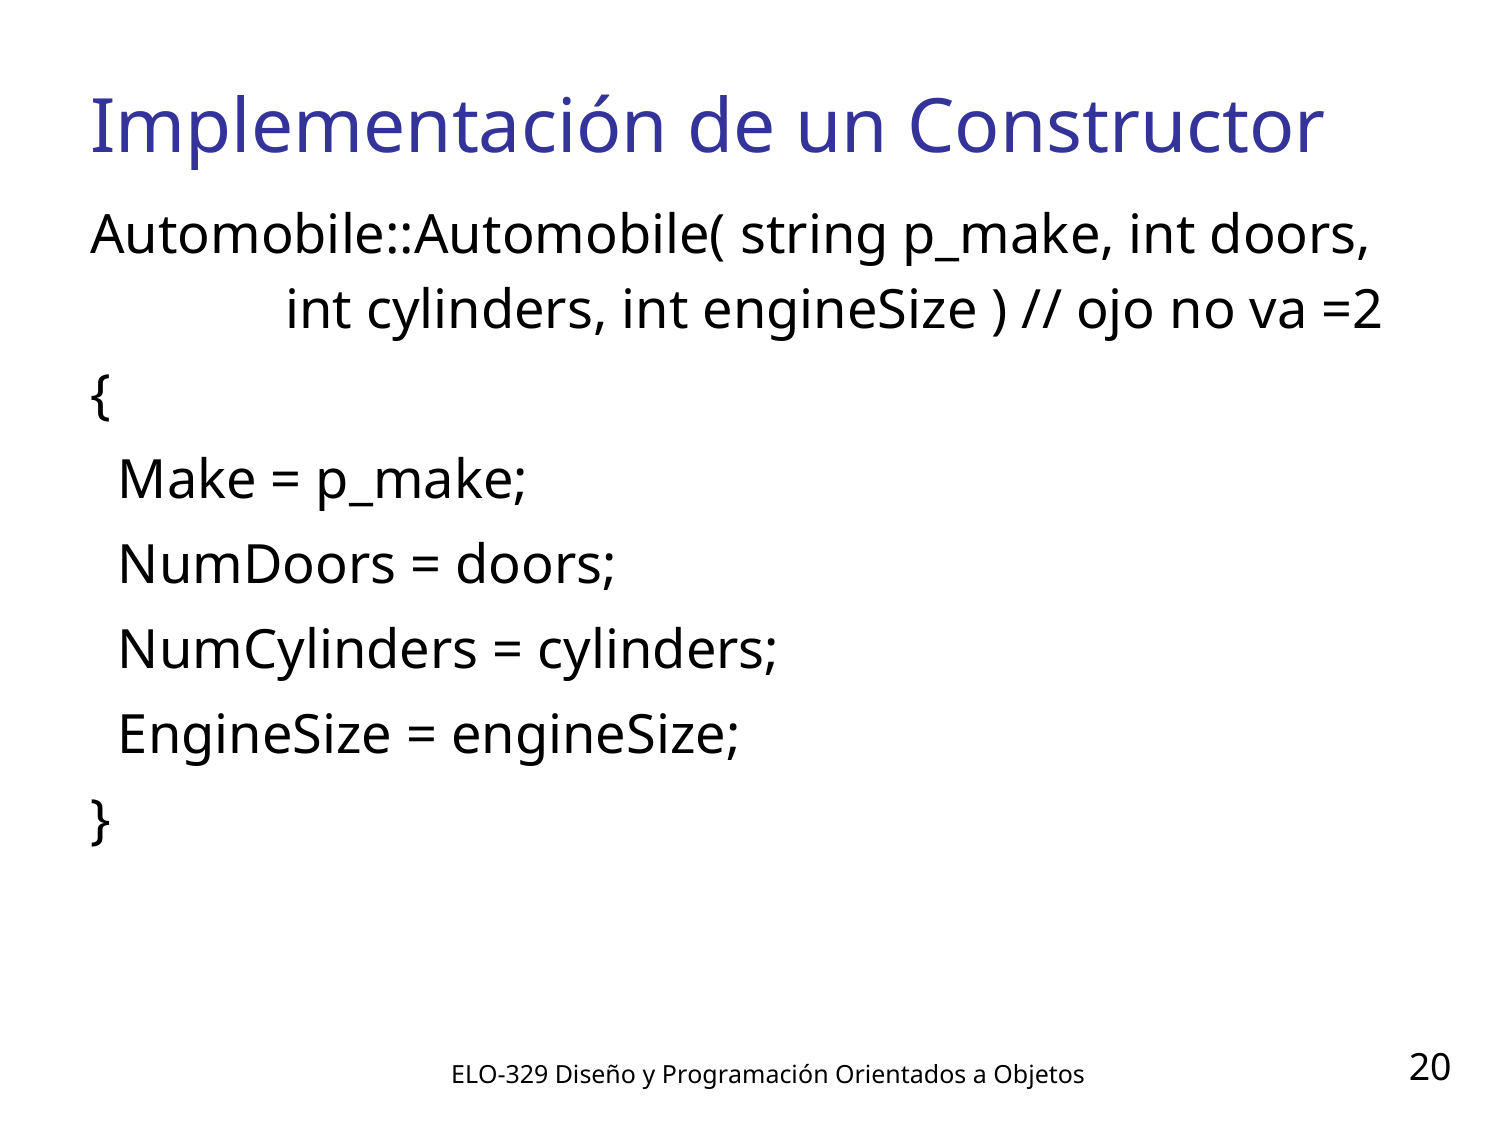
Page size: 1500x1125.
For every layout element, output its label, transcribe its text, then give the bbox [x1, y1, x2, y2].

list Automobile::Automobile( string p_make, int doors, int cylinders, int engineSize ) // ojo no va =2 { Make = p_make; NumDoors = doors; NumCylinders = cylinders; EngineSize = engineSize; } [75, 187, 1462, 1008]
title Implementación de un Constructor [75, 4, 1500, 183]
